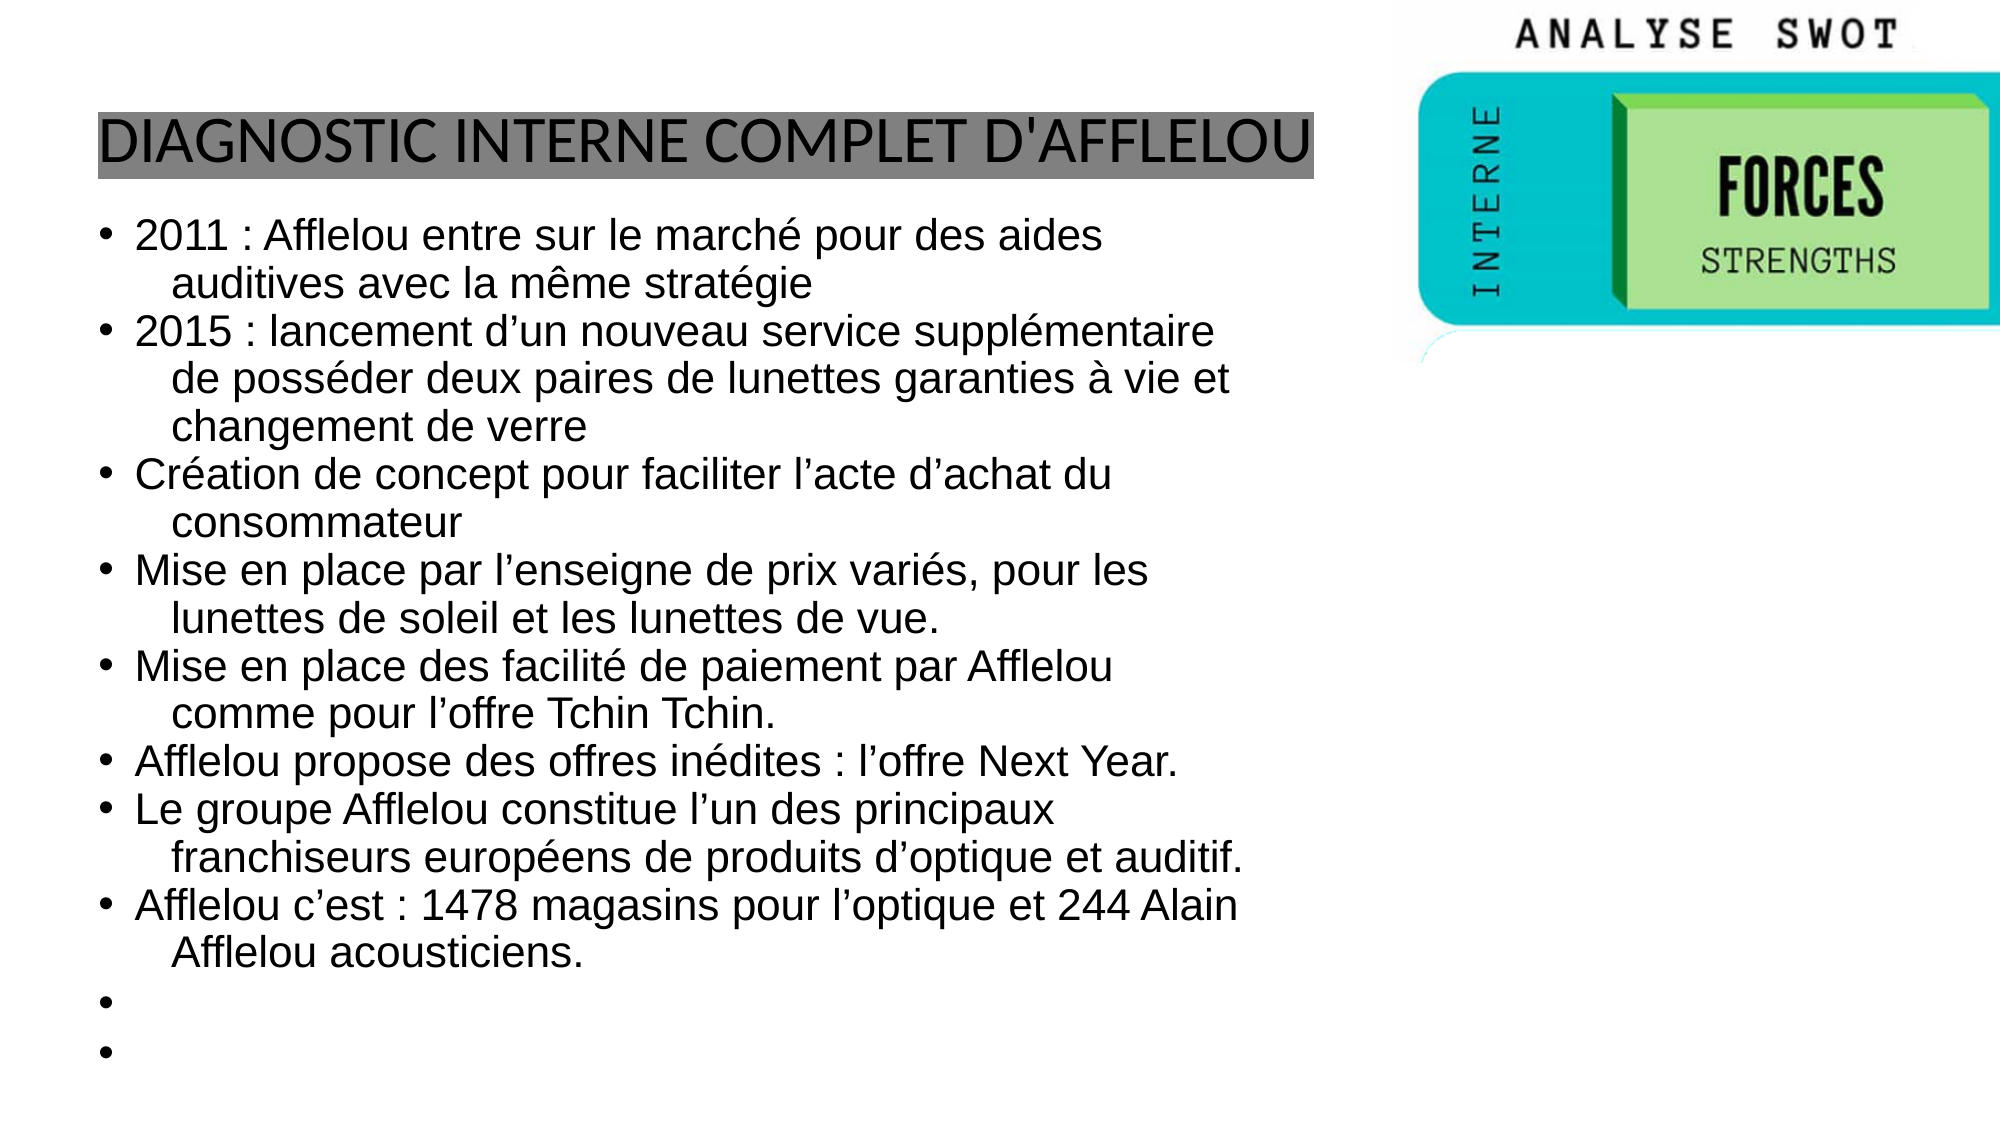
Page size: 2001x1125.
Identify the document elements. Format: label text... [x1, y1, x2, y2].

picture [1394, 0, 2000, 363]
list 2011 : Afflelou entre sur le marché pour des aides auditives avec la même stratégie 2015 : lancement d’un nouveau service supplémentaire de posséder deux paires de lunettes garanties à vie et changement de verre Création de concept pour faciliter l’acte d’achat du consommateur Mise en place par l’enseigne de prix variés, pour les lunettes de soleil et les lunettes de vue. Mise en place des facilité de paiement par Afflelou comme pour l’offre Tchin Tchin. Afflelou propose des offres inédites : l’offre Next Year. Le groupe Afflelou constitue l’un des principaux franchiseurs européens de produits d’optique et auditif. Afflelou c’est : 1478 magasins pour l’optique et 244 Alain Afflelou acousticiens. [83, 204, 1265, 1125]
text_box Diagnostic interne complet d'Afflelou [83, 88, 1520, 185]
